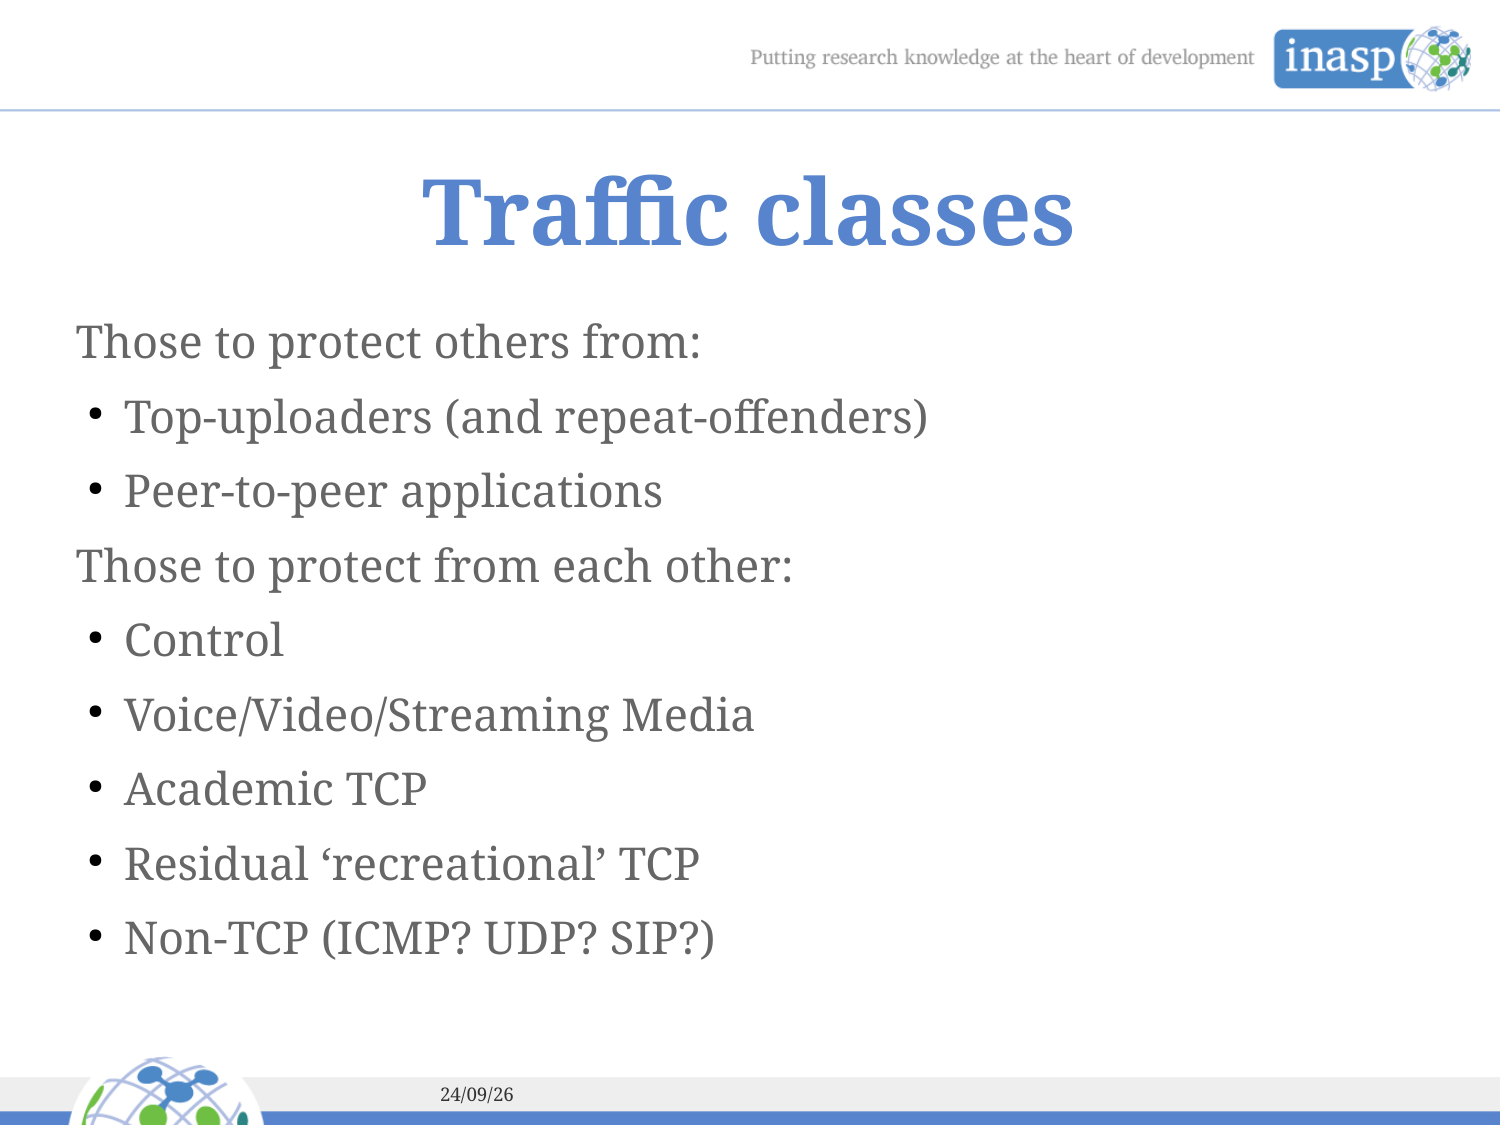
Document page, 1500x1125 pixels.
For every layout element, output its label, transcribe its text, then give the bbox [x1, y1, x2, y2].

picture [0, 0, 1500, 1125]
title Traffic classes [75, 129, 1426, 313]
list Those to protect others from: Top-uploaders (and repeat-offenders) Peer-to-peer applications Those to protect from each other: Control Voice/Video/Streaming Media Academic TCP Residual ‘recreational’ TCP Non-TCP (ICMP? UDP? SIP?) [75, 313, 1426, 967]
